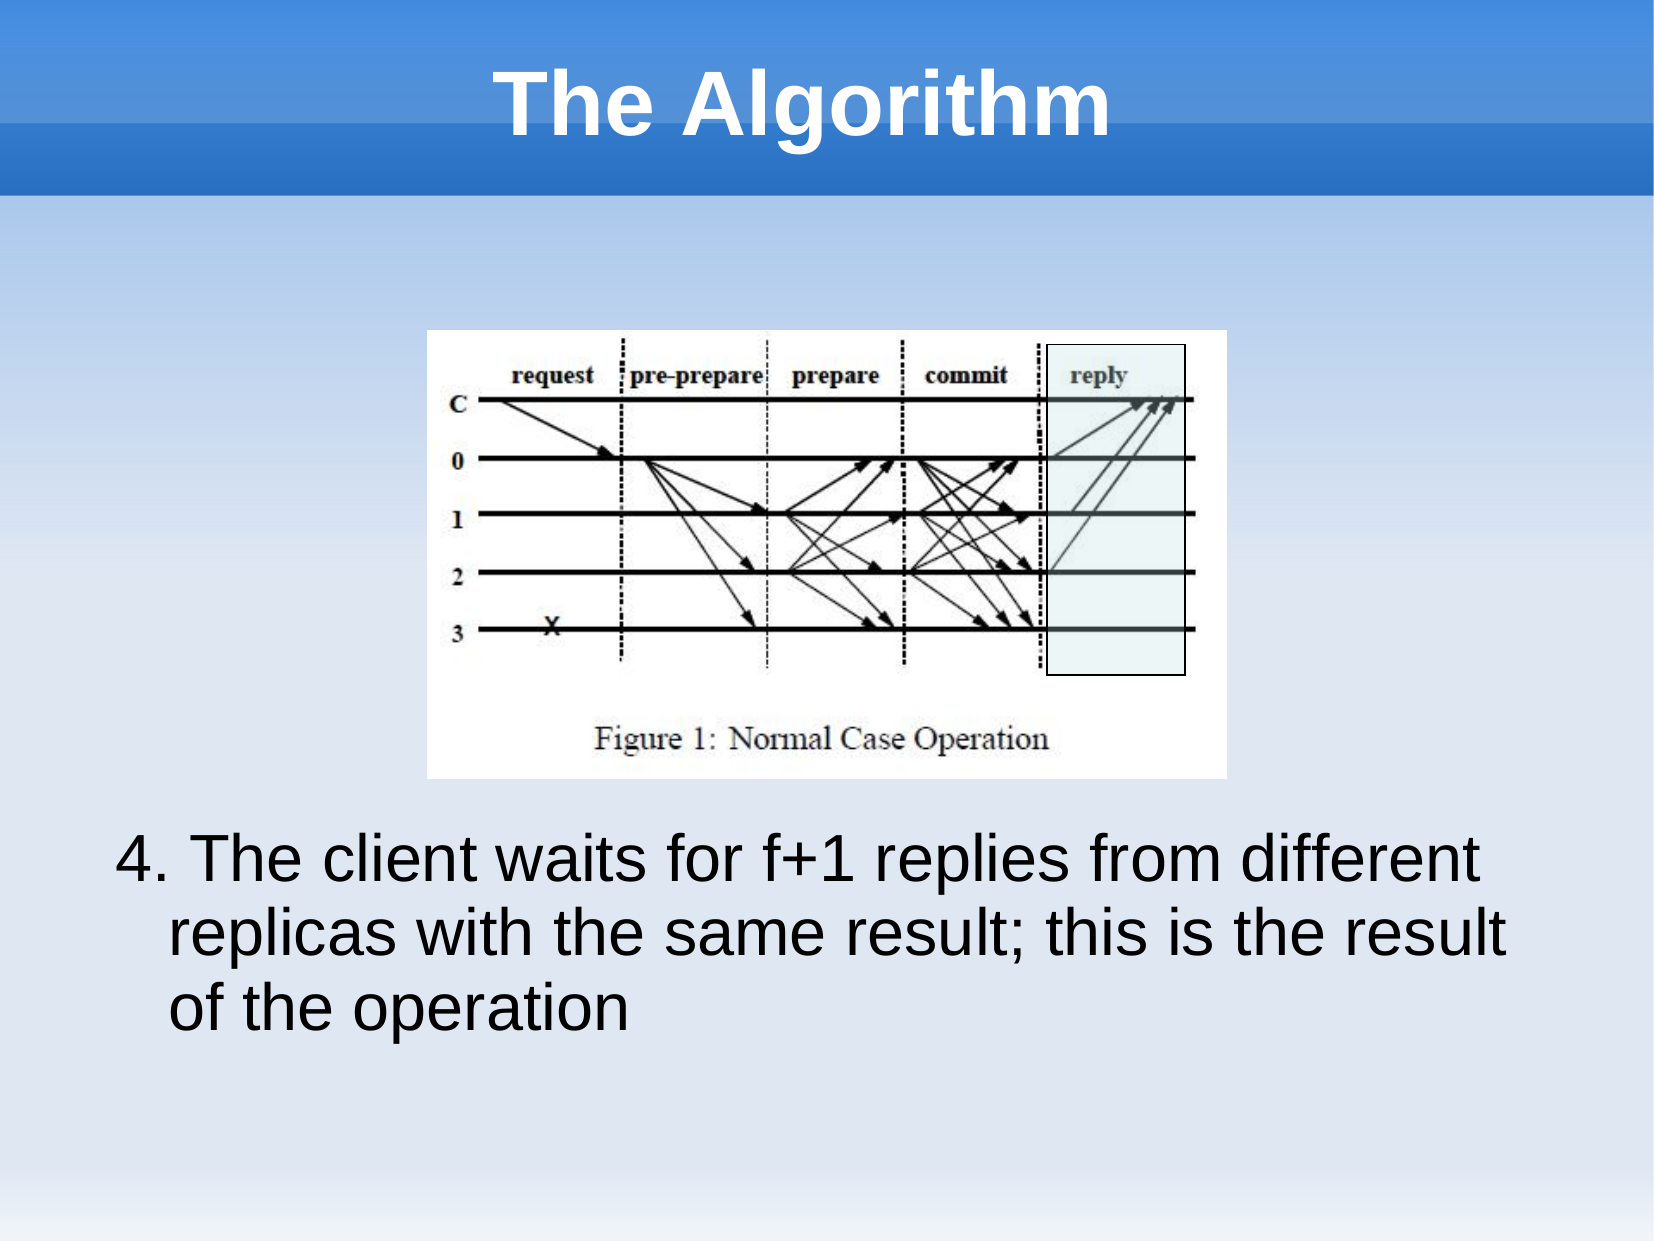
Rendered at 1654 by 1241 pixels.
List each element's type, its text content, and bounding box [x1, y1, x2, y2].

text_box [1047, 344, 1185, 676]
title The Algorithm [59, 0, 1548, 207]
list 4. The client waits for f+1 replies from different replicas with the same result; this is the result of the operation [82, 812, 1571, 1127]
picture [0, 0, 1654, 1241]
